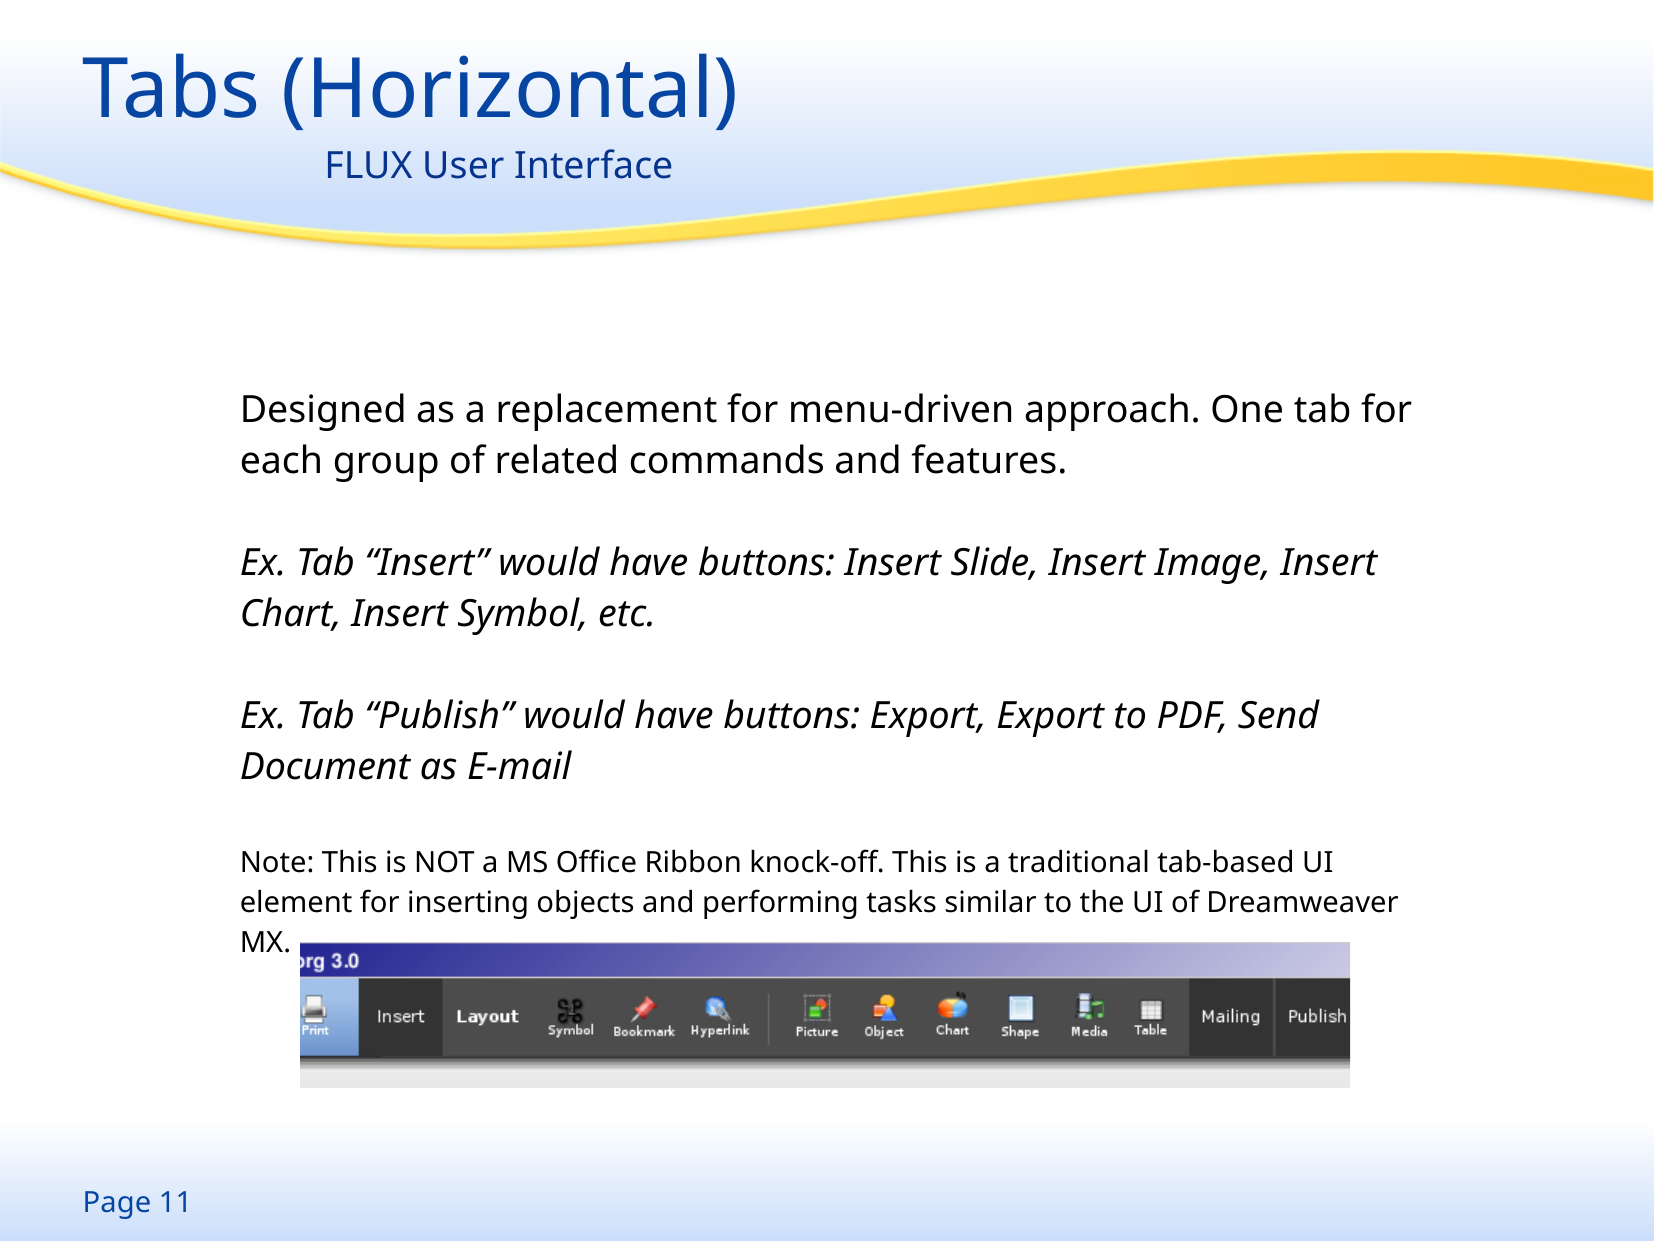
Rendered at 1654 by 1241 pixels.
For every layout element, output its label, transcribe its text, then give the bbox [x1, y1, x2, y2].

picture [0, 0, 1654, 259]
title Tabs (Horizontal) [82, 23, 1565, 148]
text_box FLUX User Interface [82, 134, 916, 195]
picture [300, 937, 1351, 1088]
text_box Designed as a replacement for menu-driven approach. One tab for each group of related commands and features. Ex. Tab “Insert” would have buttons: Insert Slide, Insert Image, Insert Chart, Insert Symbol, etc. Ex. Tab “Publish” would have buttons: Export, Export to PDF, Send Document as E-mail Note: This is NOT a MS Office Ribbon knock-off. This is a traditional tab-based UI element for inserting objects and performing tasks similar to the UI of Dreamweaver MX. [225, 375, 1463, 866]
